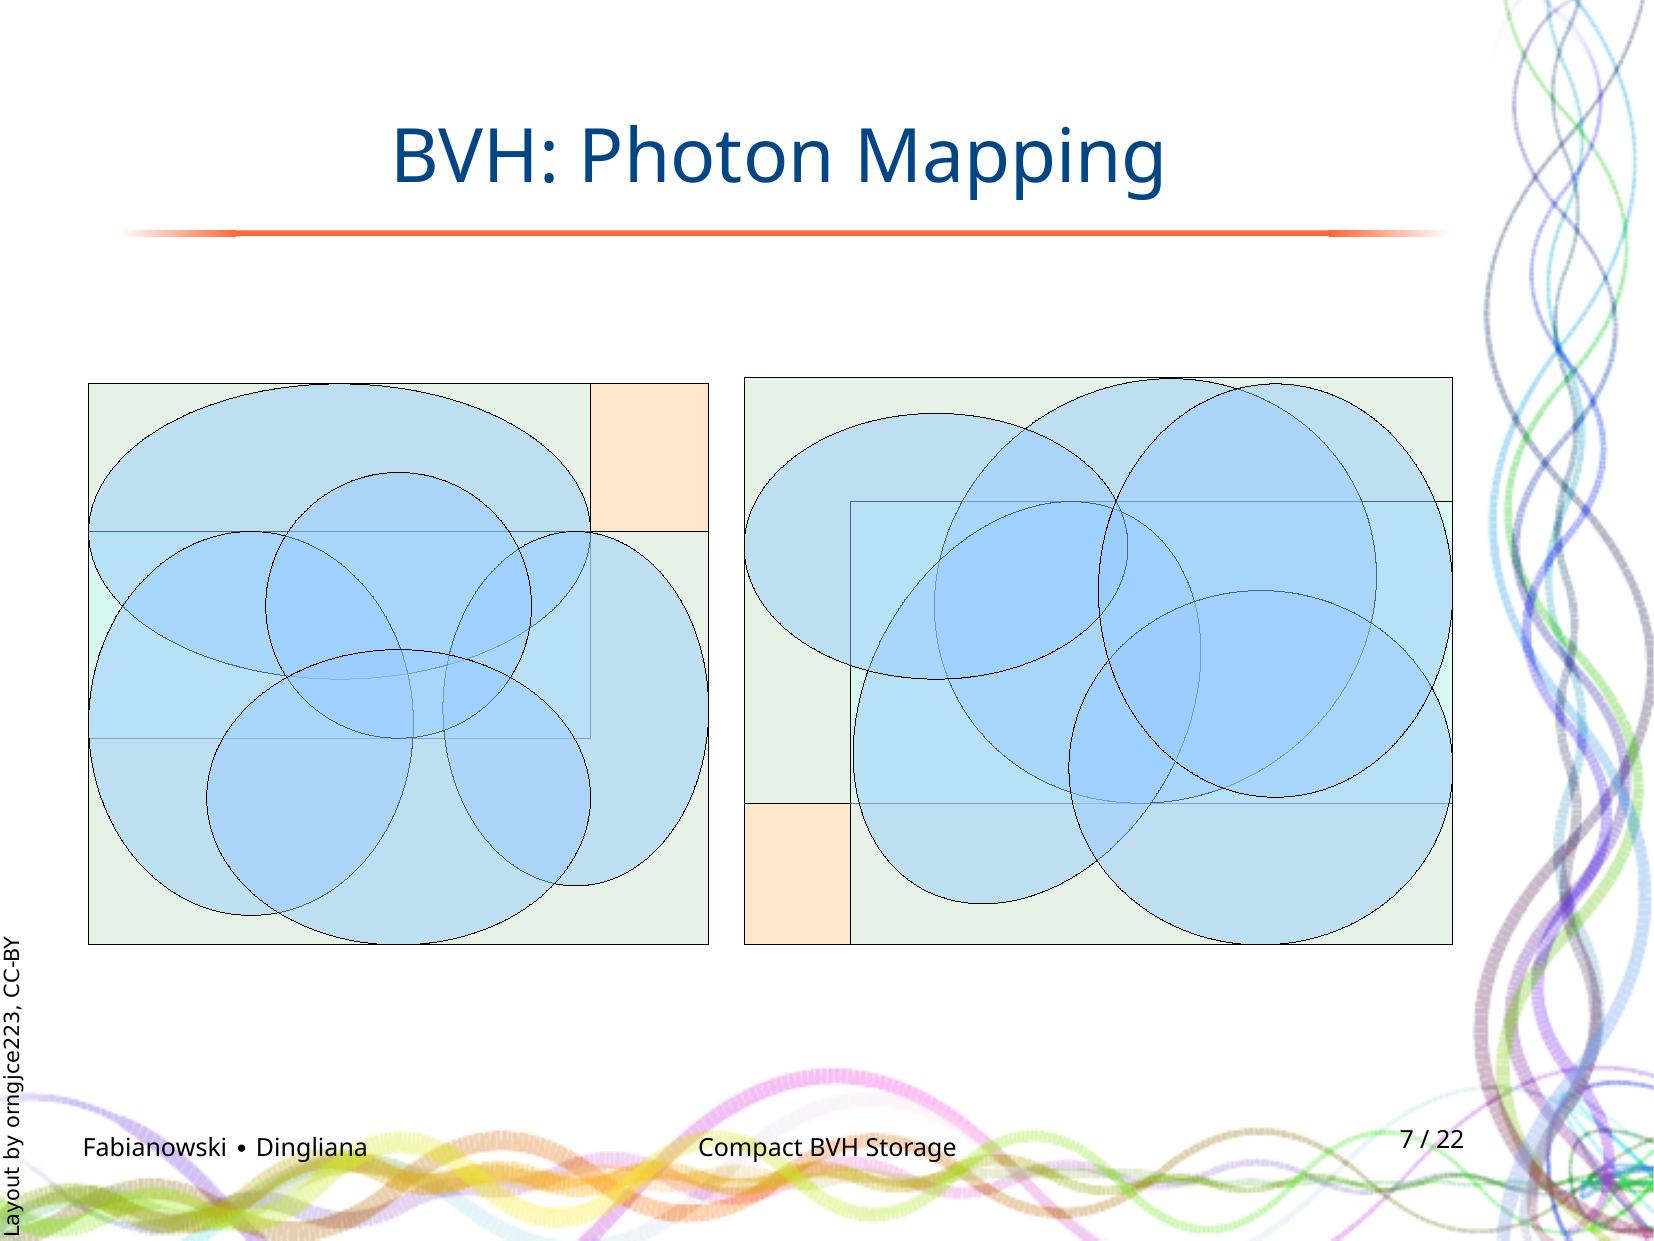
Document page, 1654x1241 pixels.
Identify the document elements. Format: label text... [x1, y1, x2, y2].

text_box [744, 377, 1453, 945]
text_box 7 / 22 [1346, 1122, 1477, 1153]
title BVH: Photon Mapping [82, 56, 1477, 250]
picture [0, 0, 1654, 1241]
text_box [88, 383, 709, 945]
